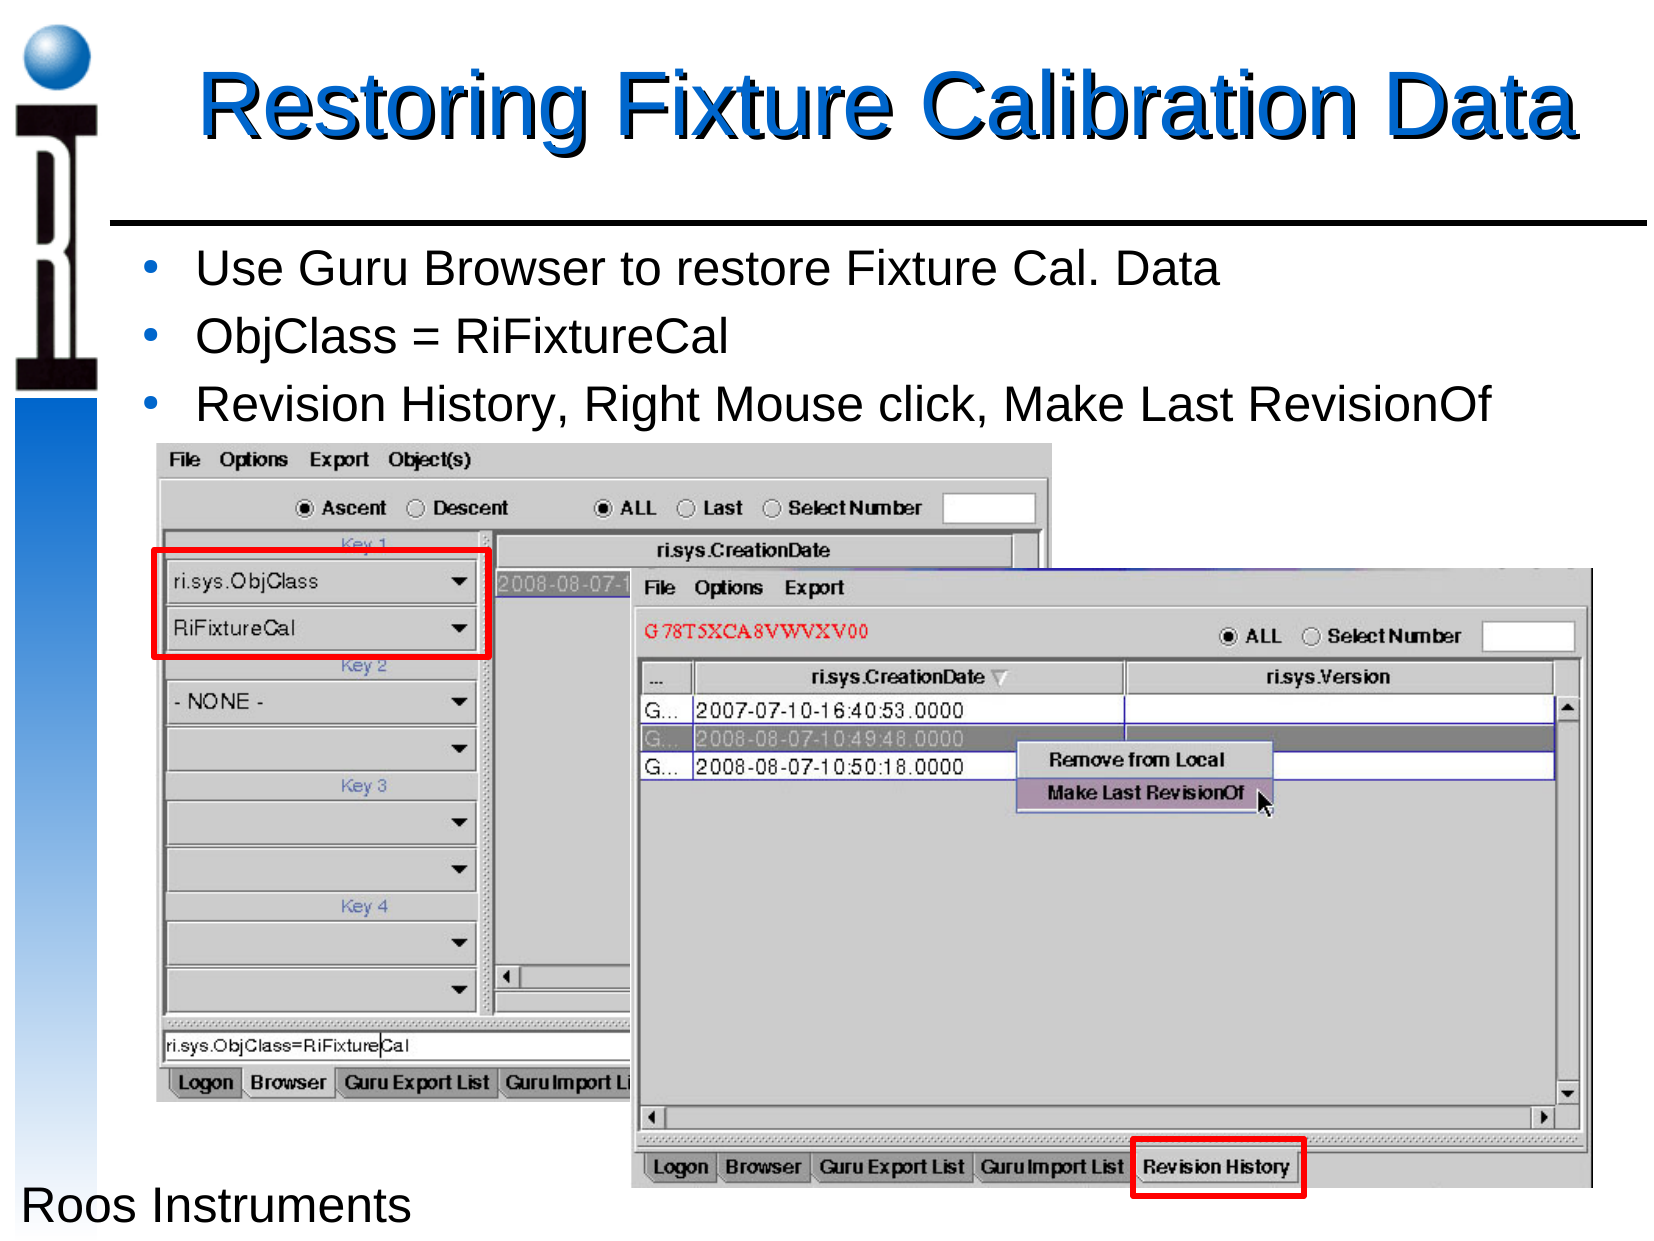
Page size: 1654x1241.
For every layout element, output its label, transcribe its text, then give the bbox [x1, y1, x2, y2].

list Use Guru Browser to restore Fixture Cal. Data ObjClass = RiFixtureCal Revision History, Right Mouse click, Make Last RevisionOf [124, 240, 1654, 1104]
picture [11, 20, 103, 398]
picture [155, 443, 1593, 1188]
picture [1136, 1142, 1301, 1188]
title Restoring Fixture Calibration Data [121, 0, 1654, 208]
picture [157, 553, 485, 654]
